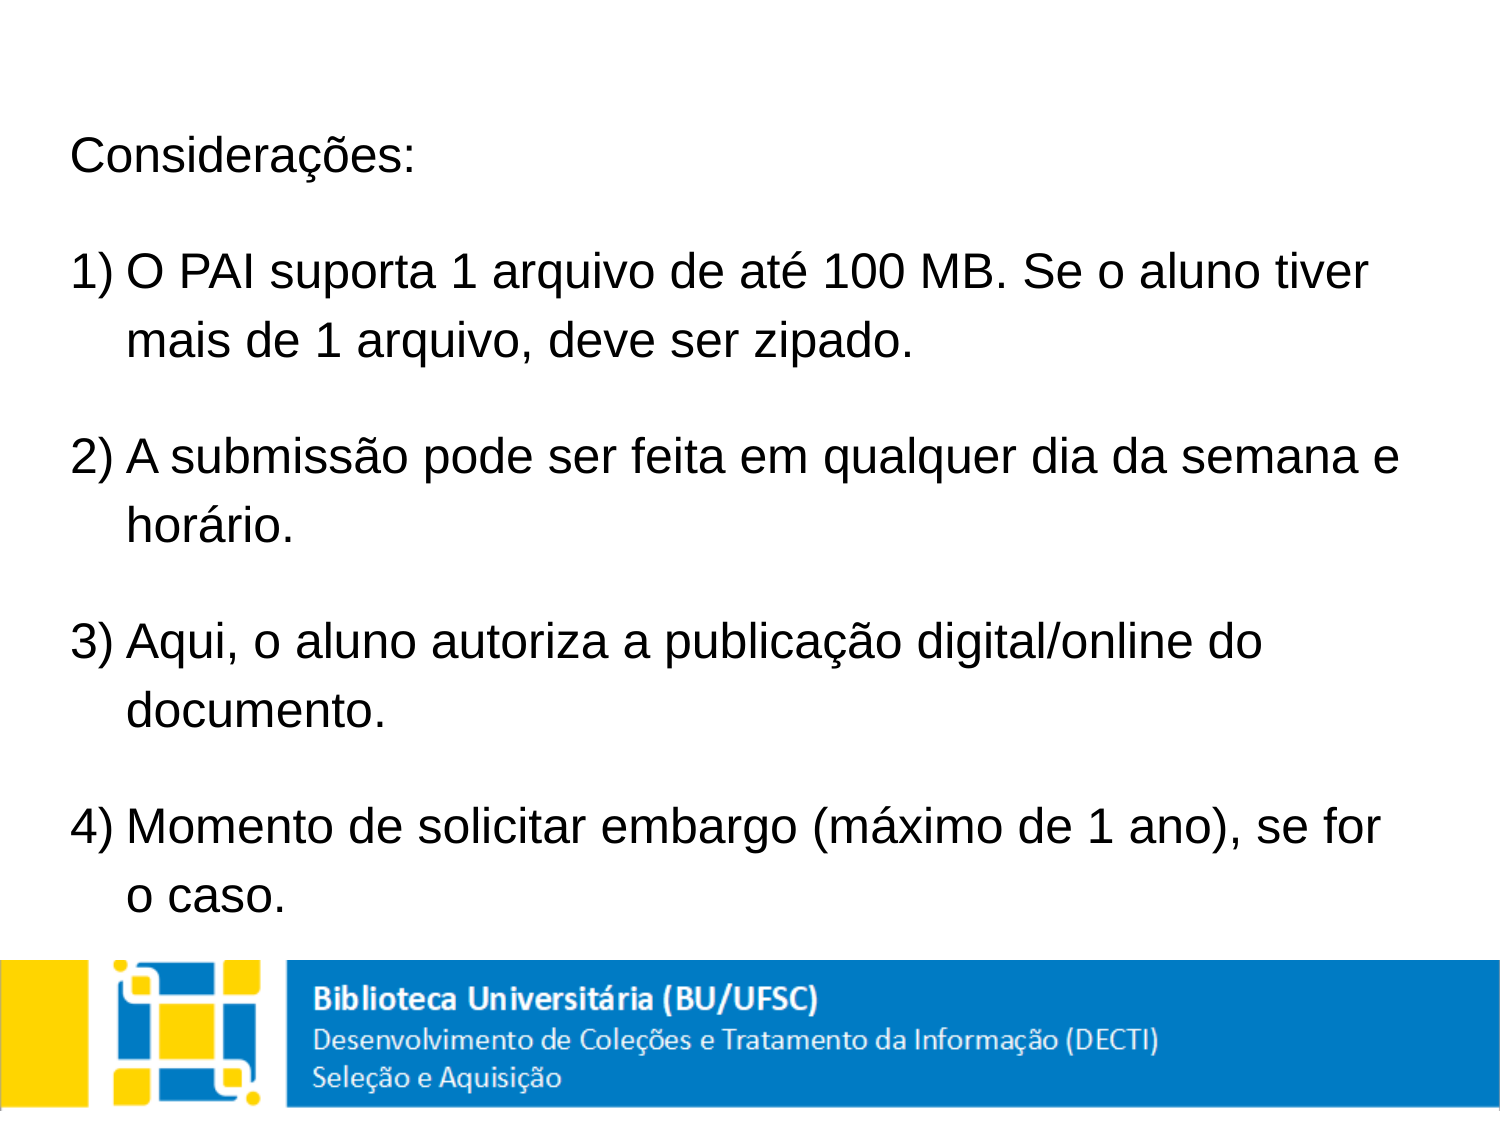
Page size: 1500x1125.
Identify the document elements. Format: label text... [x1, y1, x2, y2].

text_box Considerações: O PAI suporta 1 arquivo de até 100 MB. Se o aluno tiver mais de 1 arquivo, deve ser zipado. A submissão pode ser feita em qualquer dia da semana e horário. Aqui, o aluno autoriza a publicação digital/online do documento. Momento de solicitar embargo (máximo de 1 ano), se for o caso. [54, 106, 1425, 713]
picture [0, 960, 1500, 1111]
